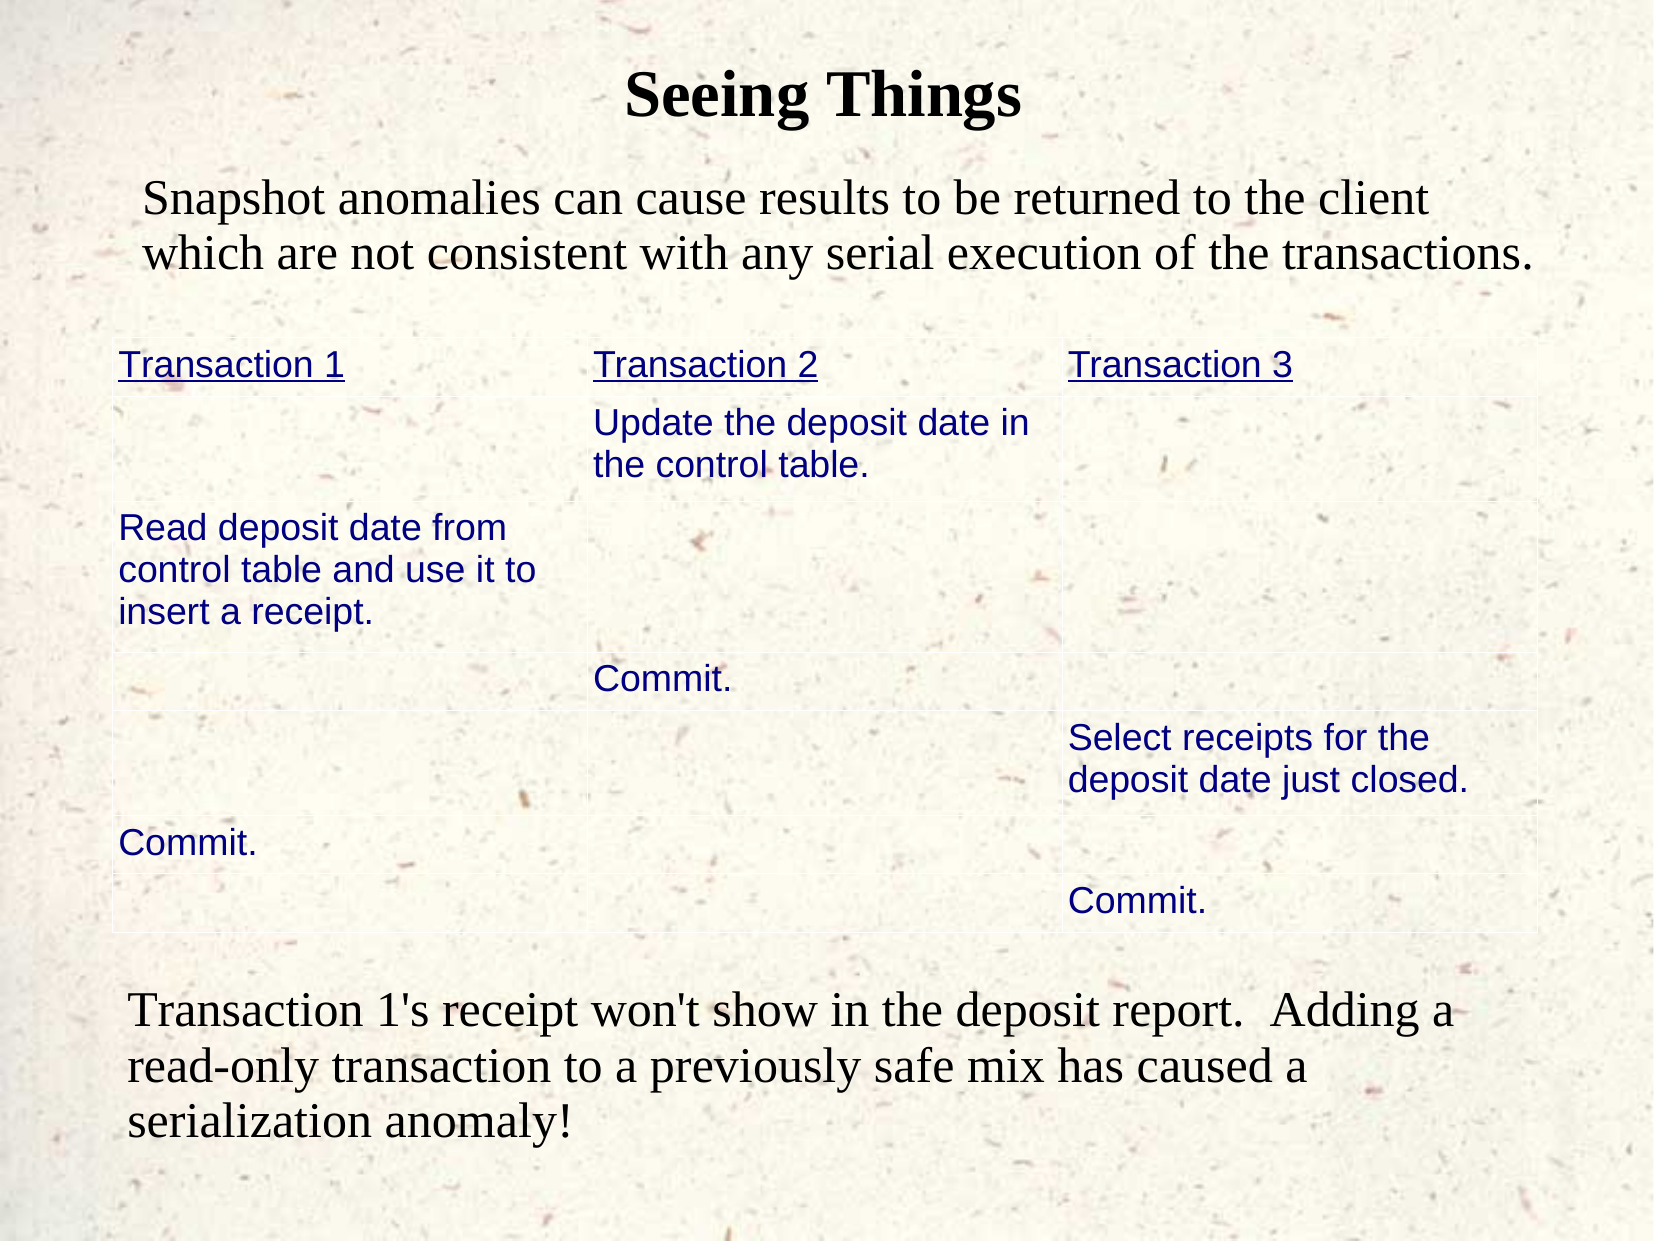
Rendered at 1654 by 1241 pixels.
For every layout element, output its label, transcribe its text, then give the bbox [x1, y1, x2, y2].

subtitle Snapshot anomalies can cause results to be returned to the client which are not consistent with any serial execution of the transactions. [142, 150, 1536, 301]
table_cell [588, 816, 1062, 873]
table_cell [588, 711, 1062, 815]
table_cell [588, 874, 1062, 932]
table_cell Update the deposit date in the control table. [588, 397, 1062, 501]
table_cell Commit. [1063, 874, 1537, 932]
table_cell Select receipts for the deposit date just closed. [1063, 711, 1537, 815]
table_cell [113, 397, 587, 501]
table_cell [1063, 397, 1537, 501]
table_cell [1063, 816, 1537, 873]
picture [0, 0, 1654, 1241]
table_cell [588, 502, 1062, 652]
table_cell Read deposit date from control table and use it to insert a receipt. [113, 502, 587, 652]
table_header Transaction 1 [113, 338, 587, 396]
table_cell [113, 653, 587, 710]
table_cell [1063, 653, 1537, 710]
text_box Transaction 1's receipt won't show in the deposit report. Adding a read-only transaction to a previously safe mix has caused a serialization anomaly! [112, 975, 1538, 1201]
table_cell [113, 711, 587, 815]
table_cell Commit. [588, 653, 1062, 710]
table_header Transaction 3 [1063, 338, 1537, 396]
table_cell Commit. [113, 816, 587, 873]
table_header Transaction 2 [588, 338, 1062, 396]
table_cell [113, 874, 587, 932]
table_cell [1063, 502, 1537, 652]
title Seeing Things [112, 37, 1535, 151]
